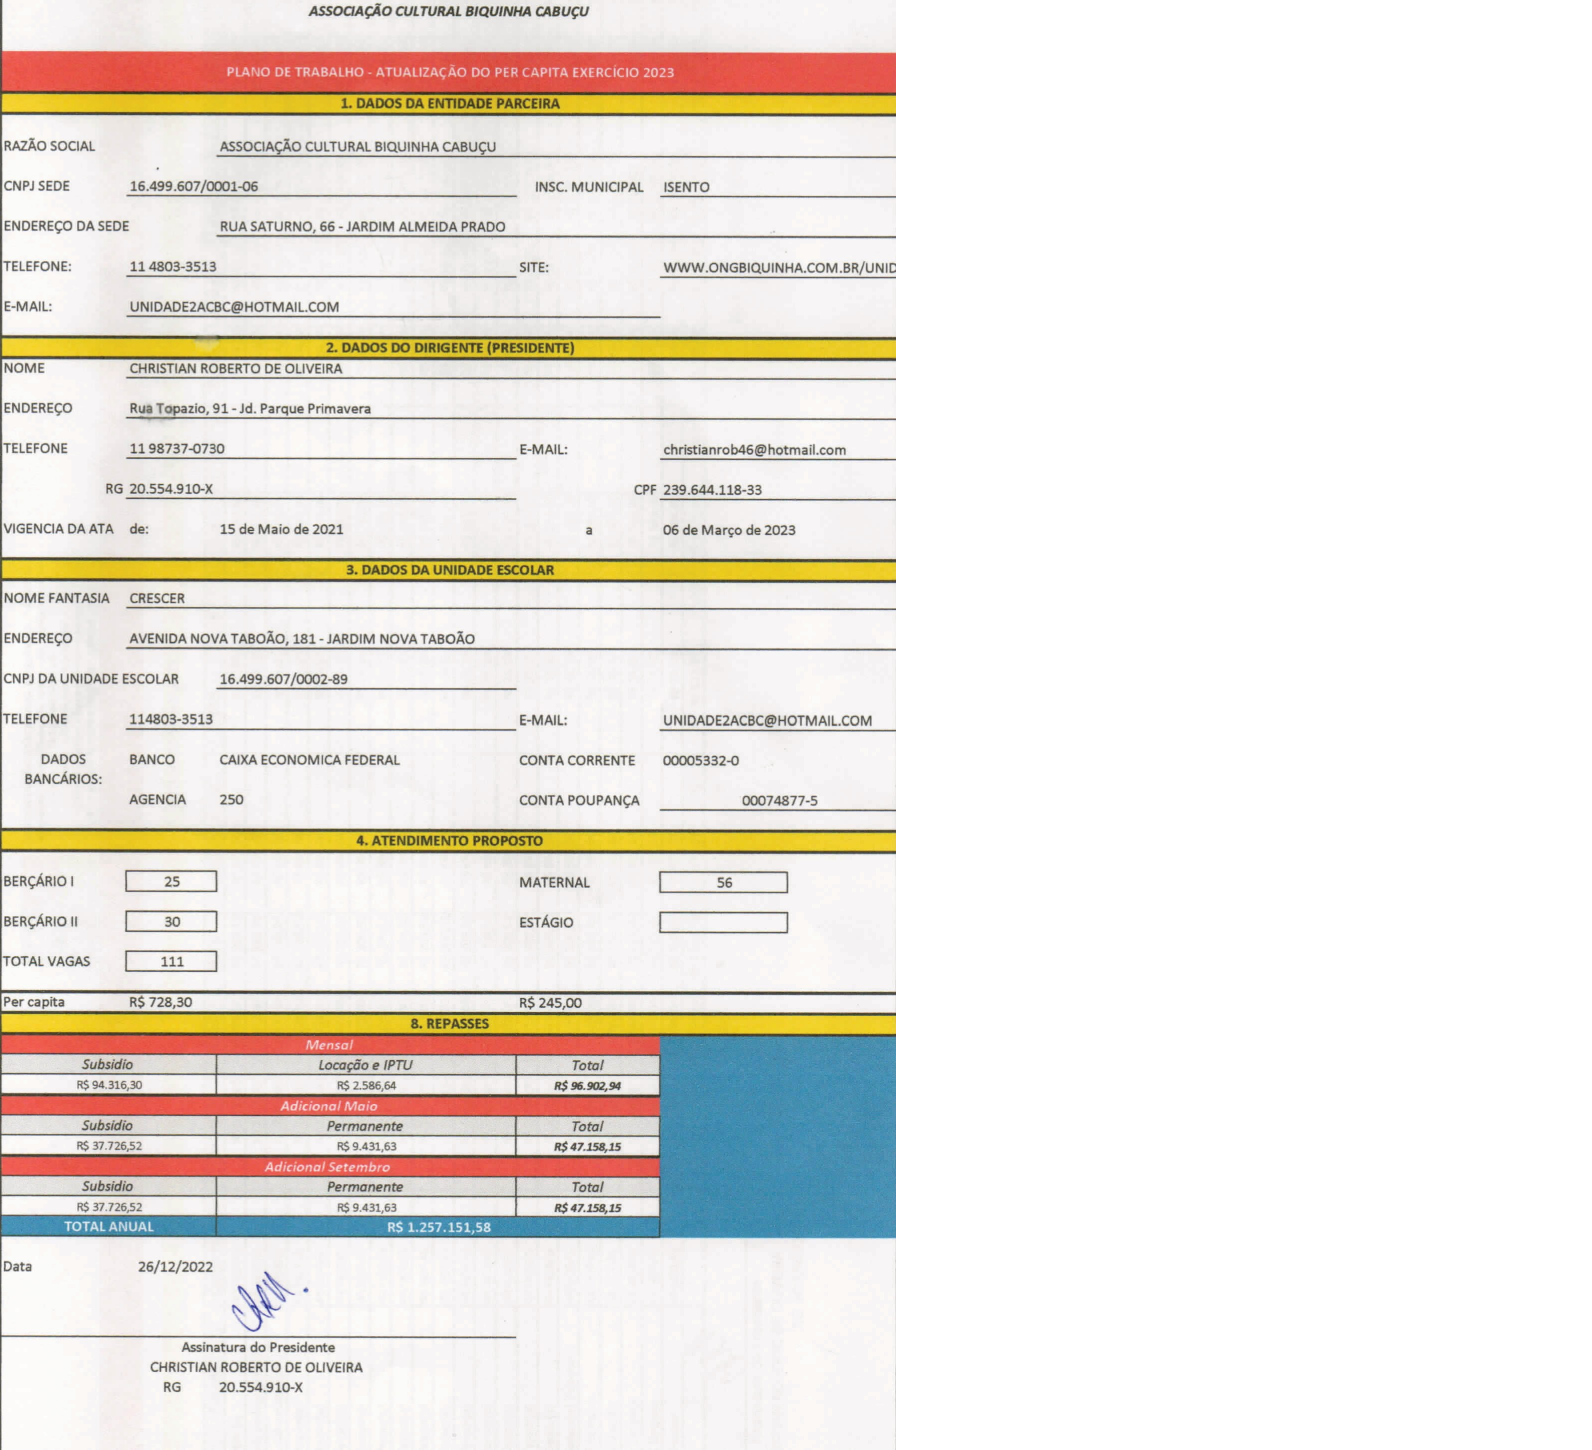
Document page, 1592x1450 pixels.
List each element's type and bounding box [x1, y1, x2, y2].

text_box [0, 0, 896, 1450]
